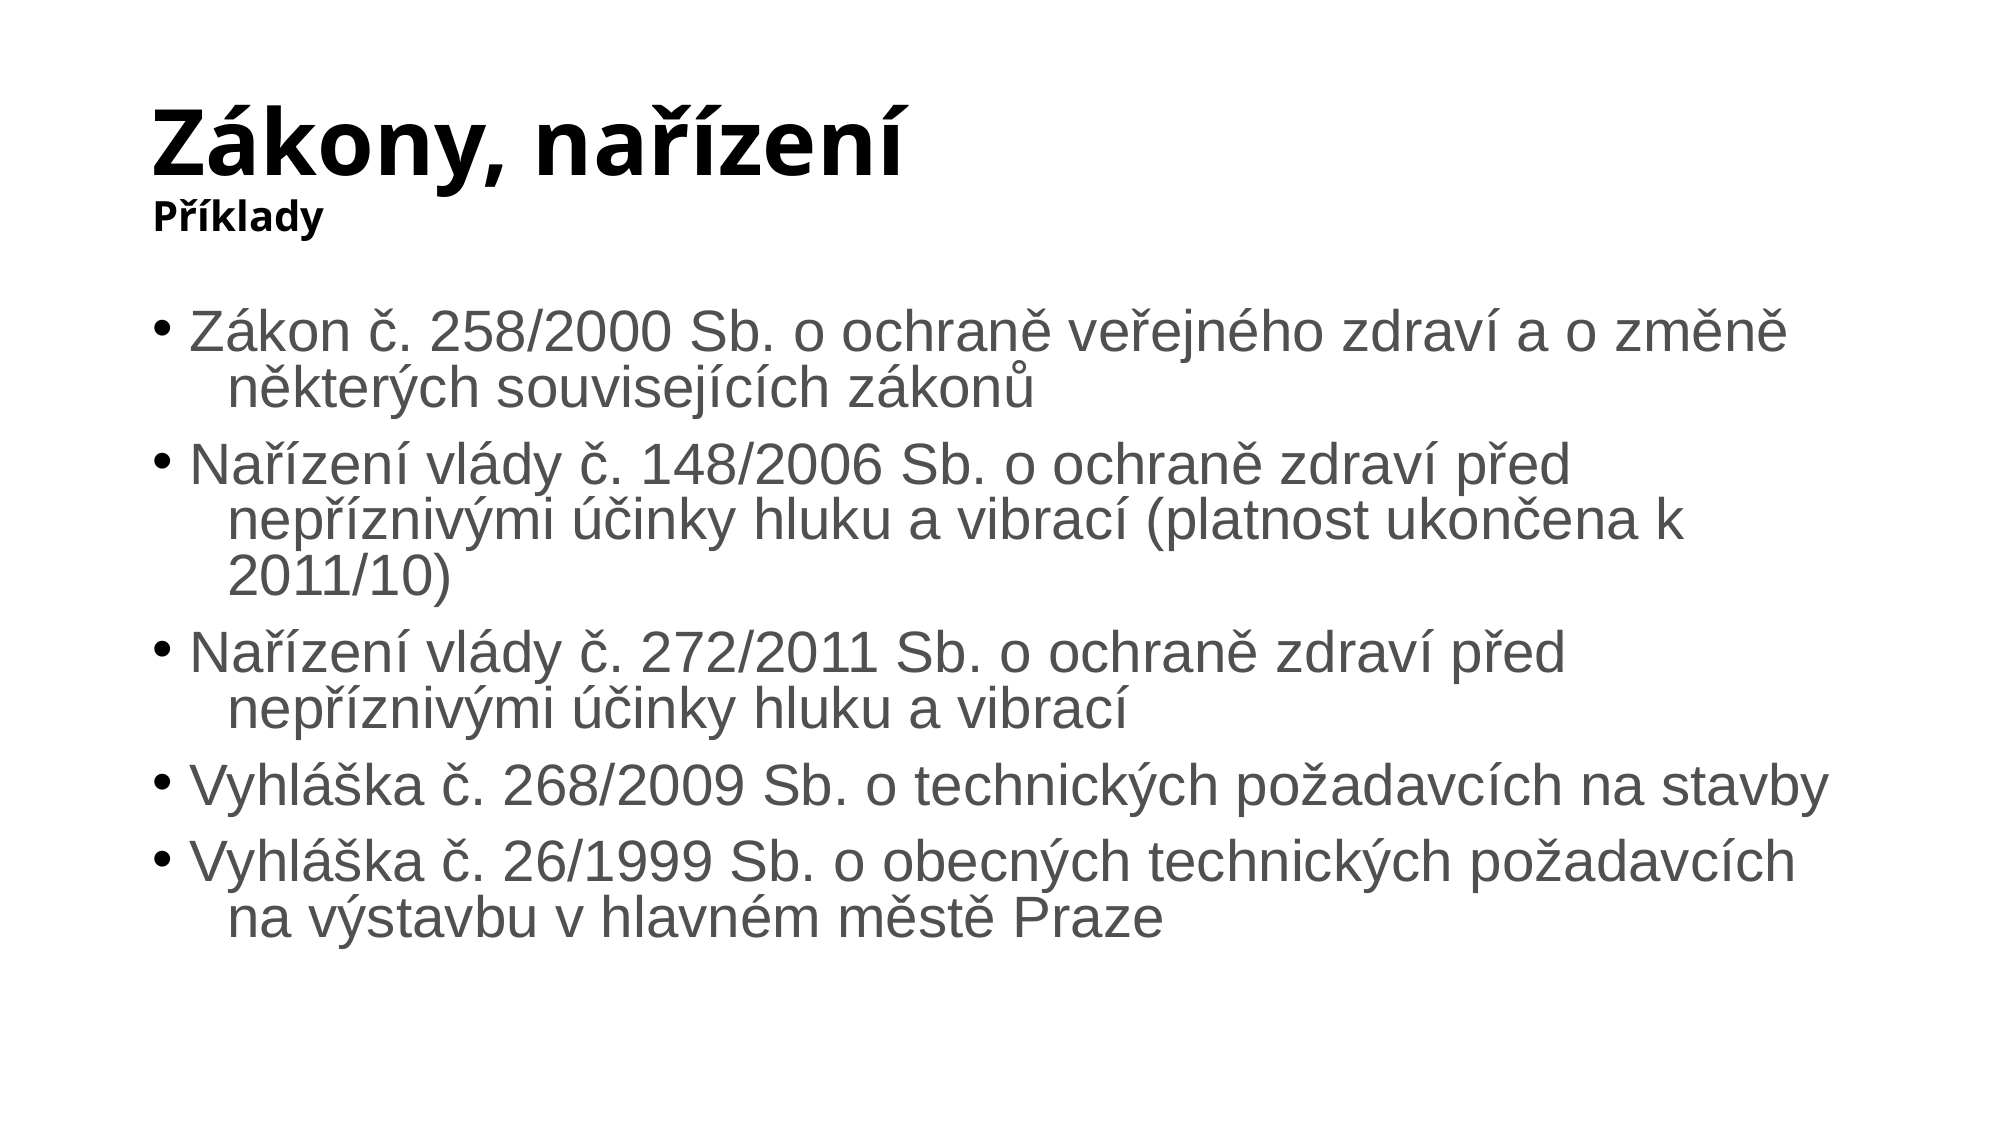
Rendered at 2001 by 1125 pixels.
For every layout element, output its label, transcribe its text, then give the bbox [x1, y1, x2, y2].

title Zákony, nařízení Příklady [137, 59, 1863, 278]
list Zákon č. 258/2000 Sb. o ochraně veřejného zdraví a o změně některých souvisejících zákonů Nařízení vlády č. 148/2006 Sb. o ochraně zdraví před nepříznivými účinky hluku a vibrací (platnost ukončena k 2011/10) Nařízení vlády č. 272/2011 Sb. o ochraně zdraví před nepříznivými účinky hluku a vibrací Vyhláška č. 268/2009 Sb. o technických požadavcích na stavby Vyhláška č. 26/1999 Sb. o obecných technických požadavcích na výstavbu v hlavném městě Praze [137, 299, 1863, 1014]
